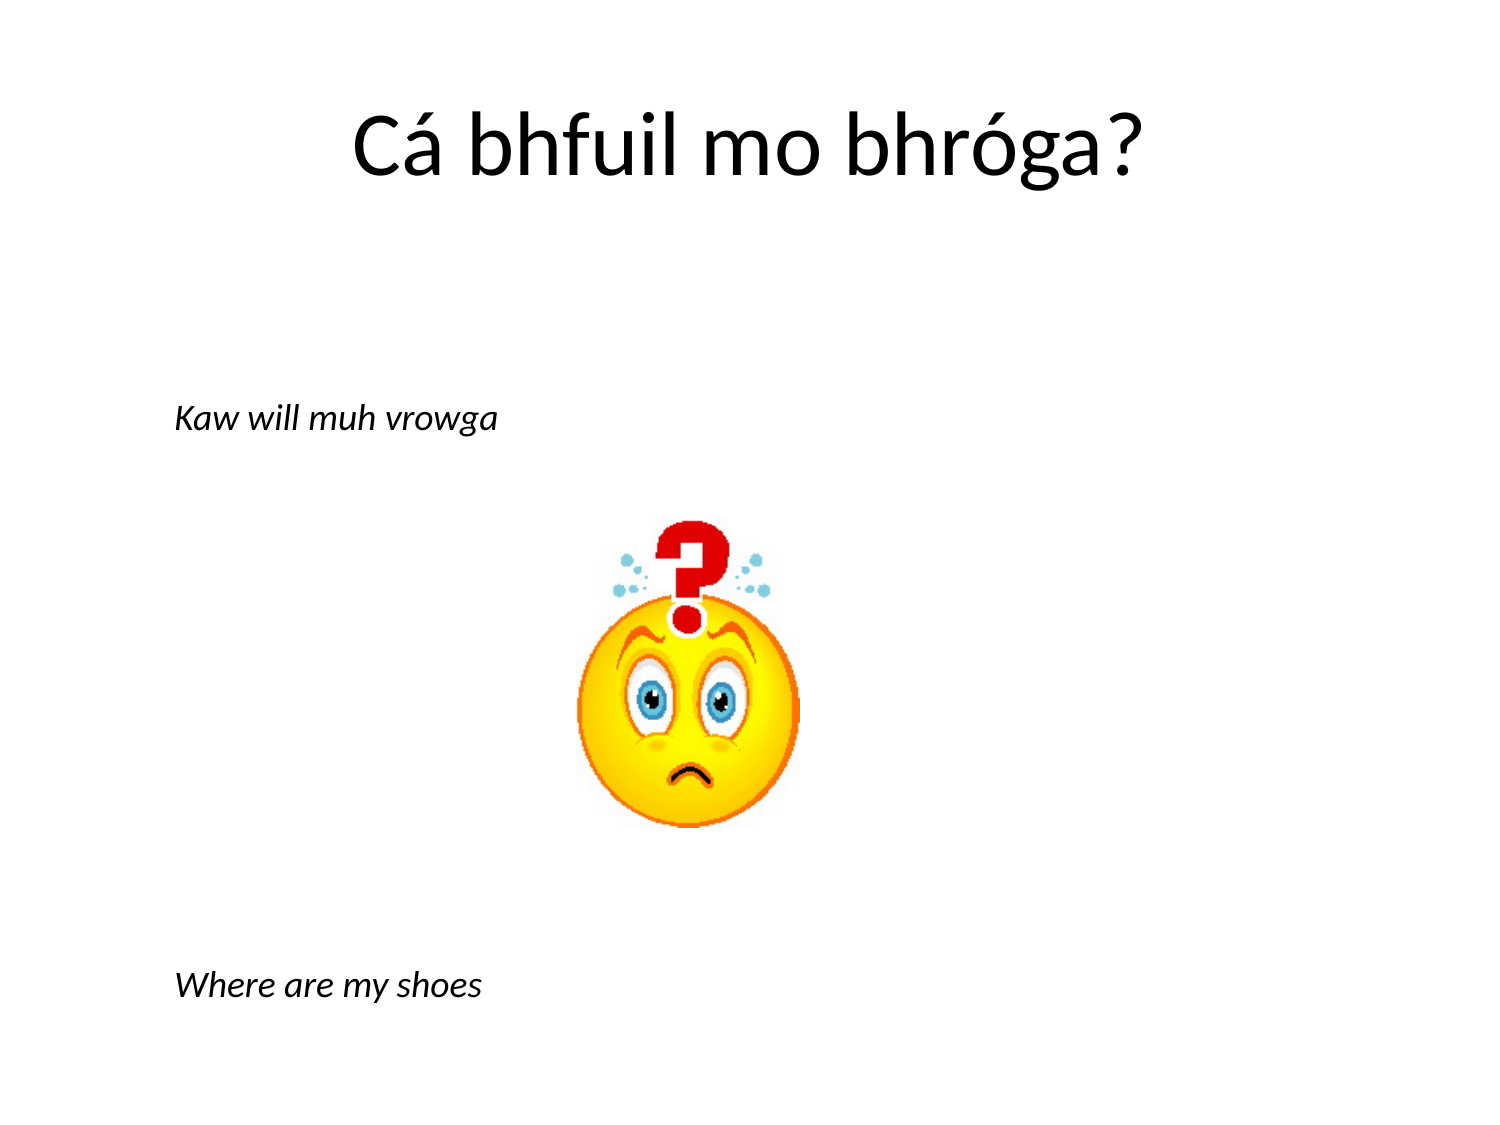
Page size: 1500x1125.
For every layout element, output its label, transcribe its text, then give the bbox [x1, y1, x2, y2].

text_box Kaw will muh vrowga [159, 385, 519, 446]
title Cá bhfuil mo bhróga? [75, 45, 1426, 233]
picture [576, 515, 800, 828]
text_box Where are my shoes [159, 952, 505, 1013]
